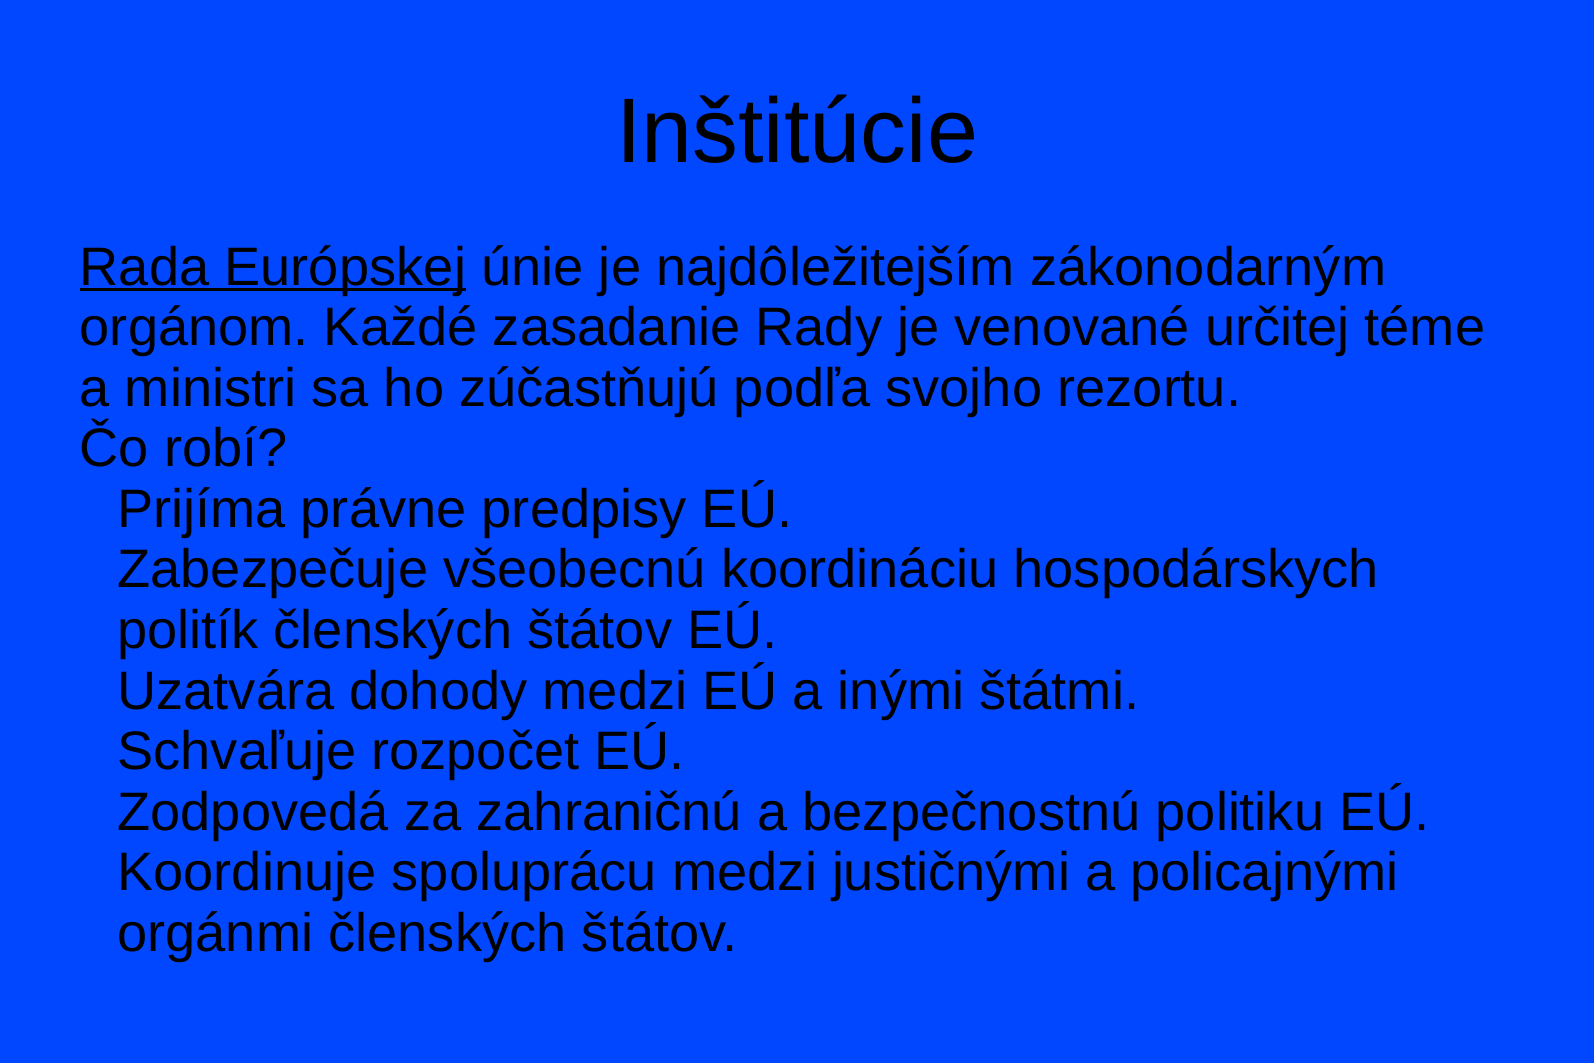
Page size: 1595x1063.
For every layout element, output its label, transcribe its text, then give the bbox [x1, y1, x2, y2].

title Inštitúcie [79, 49, 1515, 213]
subtitle Rada Európskej únie je najdôležitejším zákonodarným orgánom. Každé zasadanie Rady je venované určitej téme a ministri sa ho zúčastňujú podľa svojho rezortu. Čo robí? Prijíma právne predpisy EÚ. Zabezpečuje všeobecnú koordináciu hospodárskych politík členských štátov EÚ. Uzatvára dohody medzi EÚ a inými štátmi. Schvaľuje rozpočet EÚ. Zodpovedá za zahraničnú a bezpečnostnú politiku EÚ. Koordinuje spoluprácu medzi justičnými a policajnými orgánmi členských štátov. [79, 236, 1515, 963]
